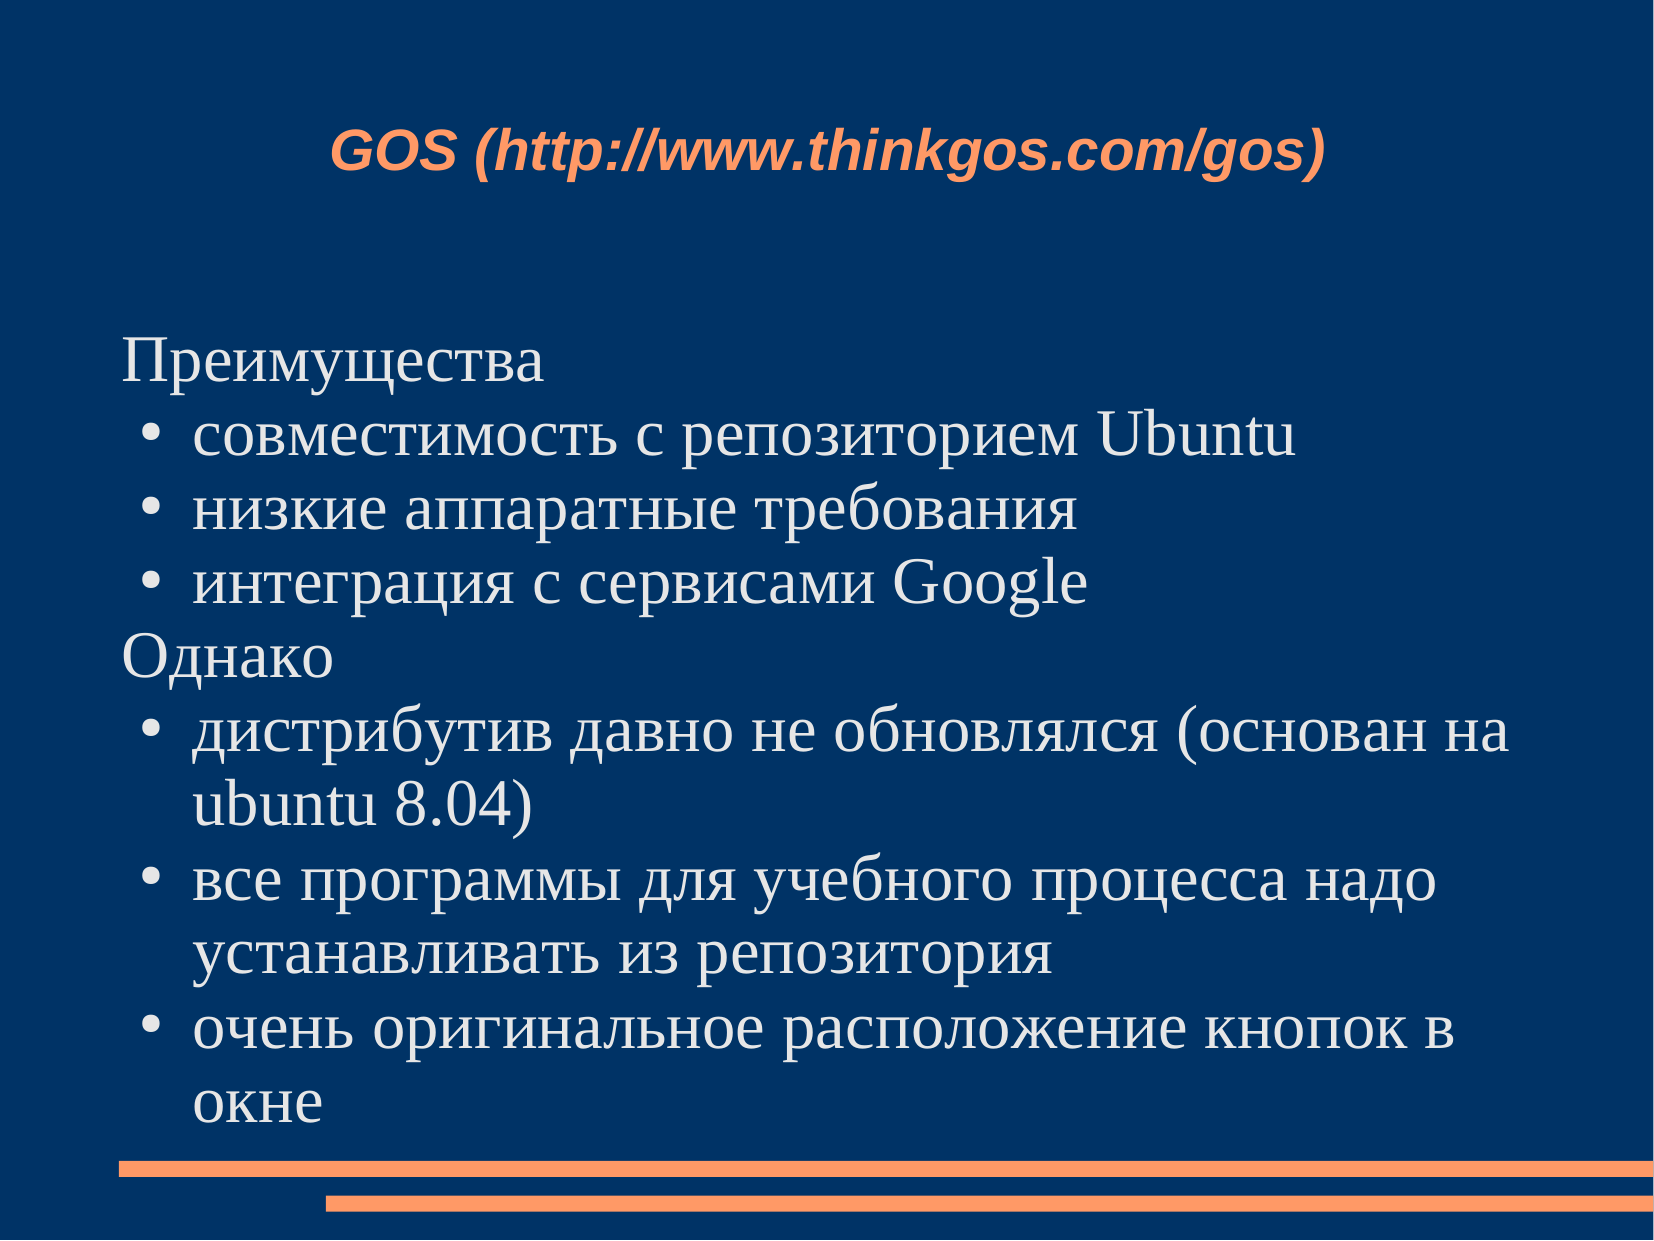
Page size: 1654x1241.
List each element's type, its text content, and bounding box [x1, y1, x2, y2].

list Преимущества совместимость с репозиторием Ubuntu низкие аппаратные требования интеграция с сервисами Google Однако дистрибутив давно не обновлялся (основан на ubuntu 8.04) все программы для учебного процесса надо устанавливать из репозитория очень оригинальное расположение кнопок в окне [121, 322, 1561, 1211]
title GOS (http://www.thinkgos.com/gos) [121, 53, 1534, 247]
